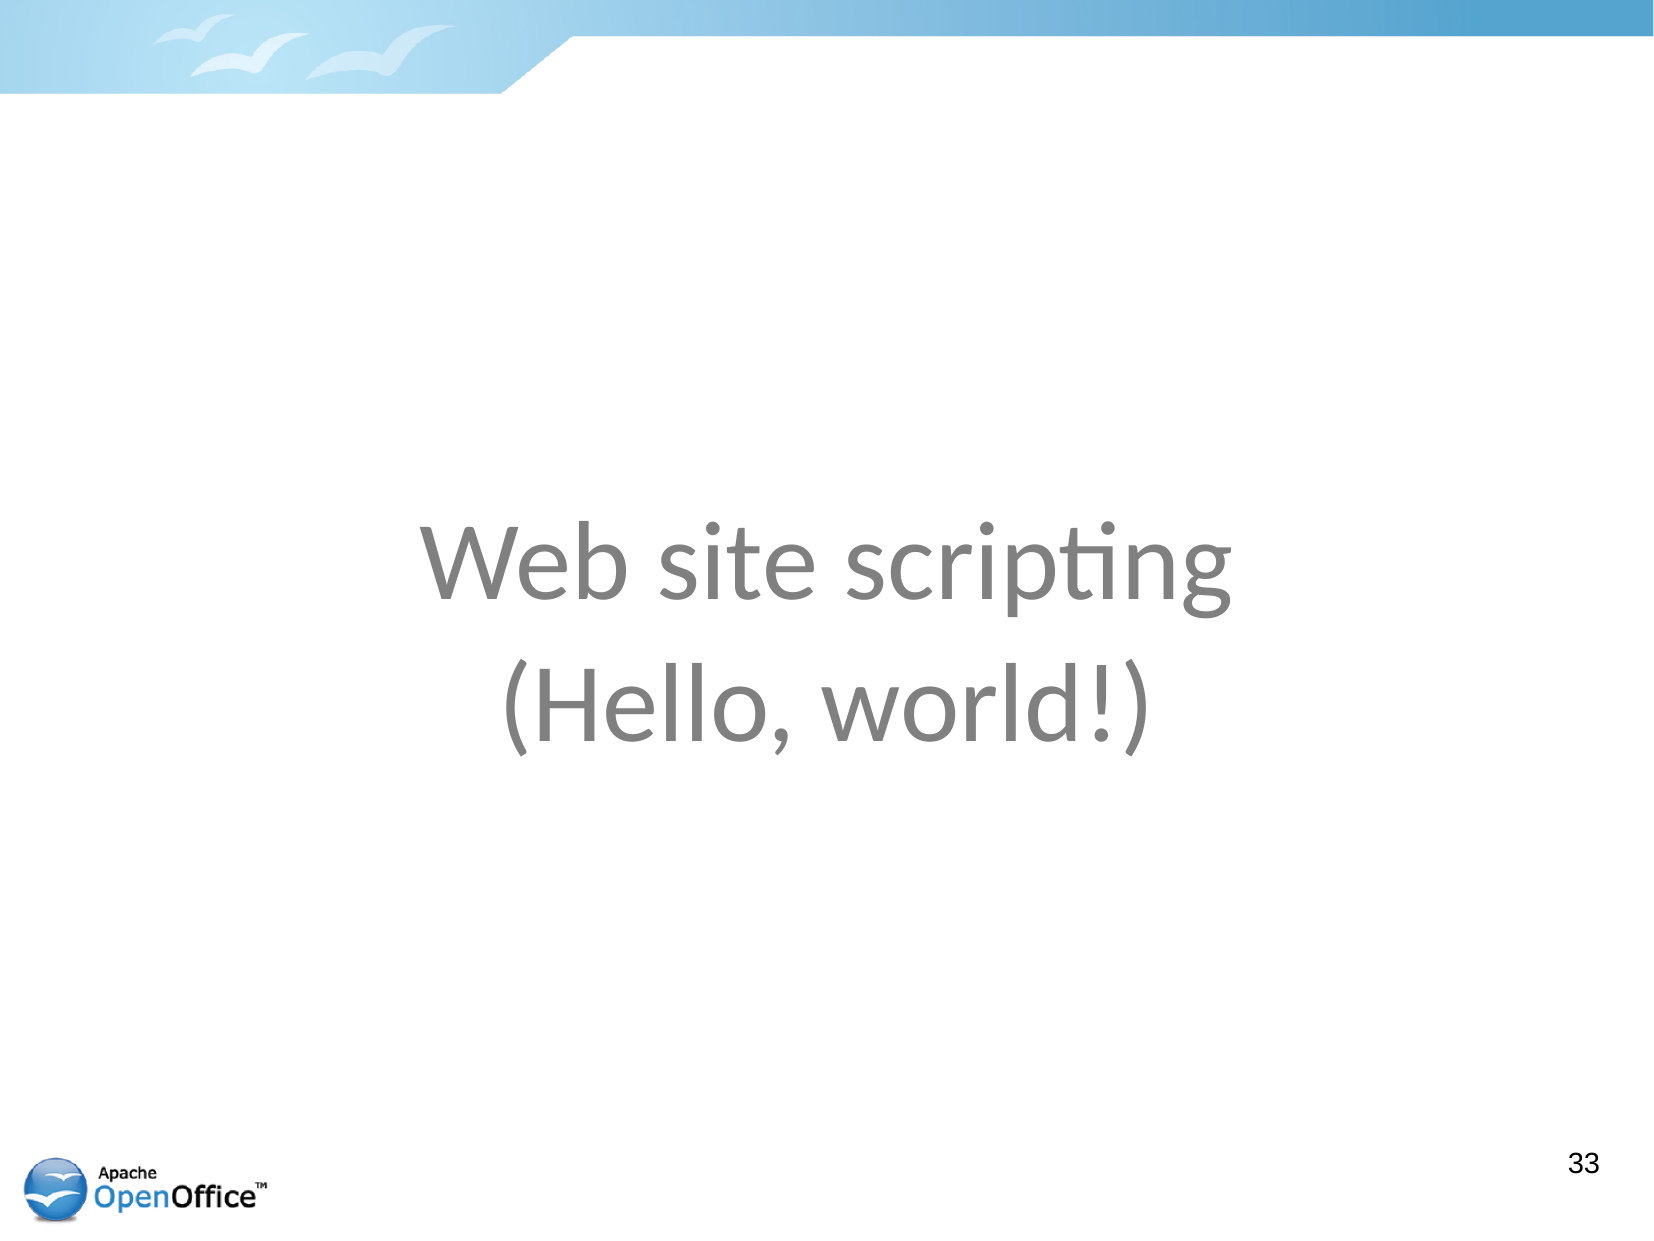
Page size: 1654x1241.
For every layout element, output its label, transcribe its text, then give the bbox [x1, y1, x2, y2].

list Web site scripting (Hello, world!) [82, 372, 1571, 968]
picture [0, 0, 1654, 1241]
